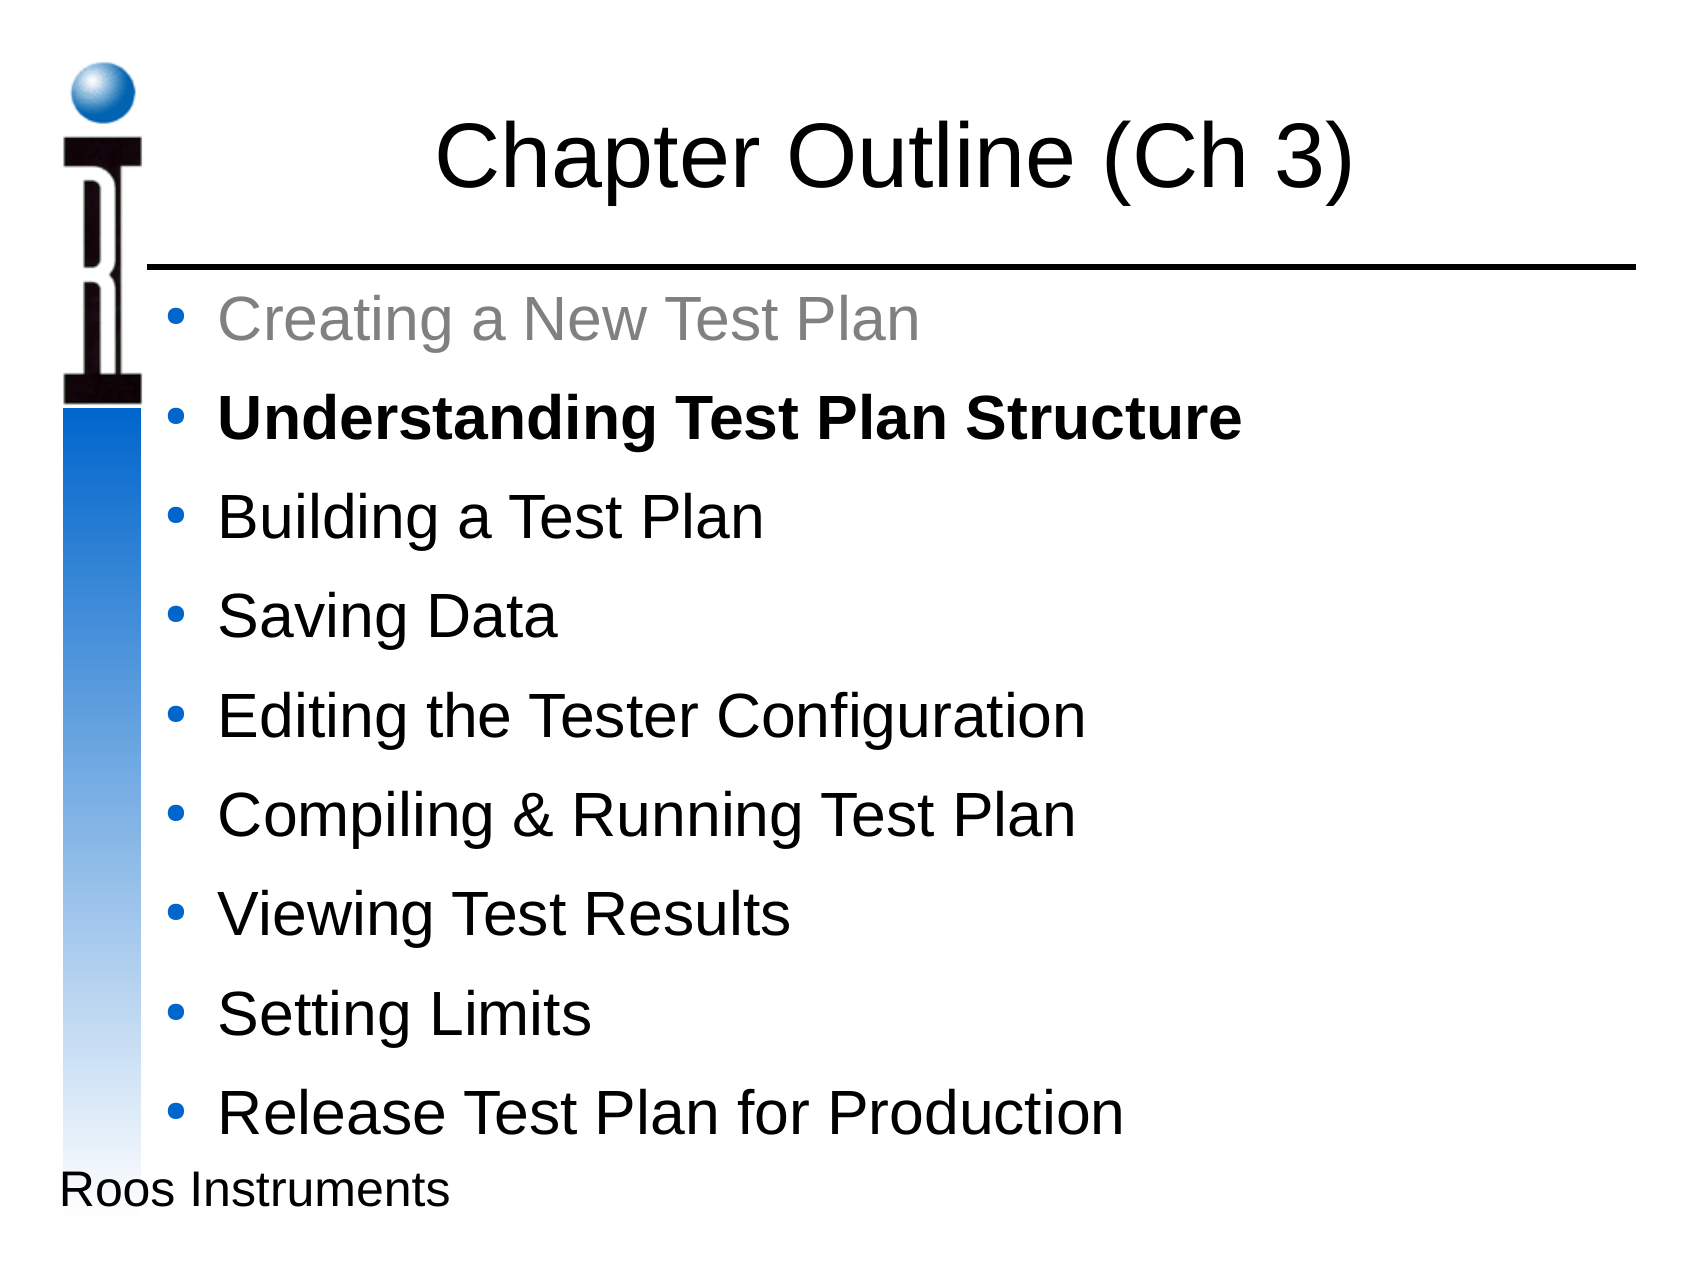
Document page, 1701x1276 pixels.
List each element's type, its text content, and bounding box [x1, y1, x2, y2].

title Chapter Outline (Ch 3) [150, 59, 1642, 253]
list Creating a New Test Plan Understanding Test Plan Structure Building a Test Plan Saving Data Editing the Tester Configuration Compiling & Running Test Plan Viewing Test Results Setting Limits Release Test Plan for Production [146, 283, 1642, 1148]
picture [59, 58, 147, 411]
